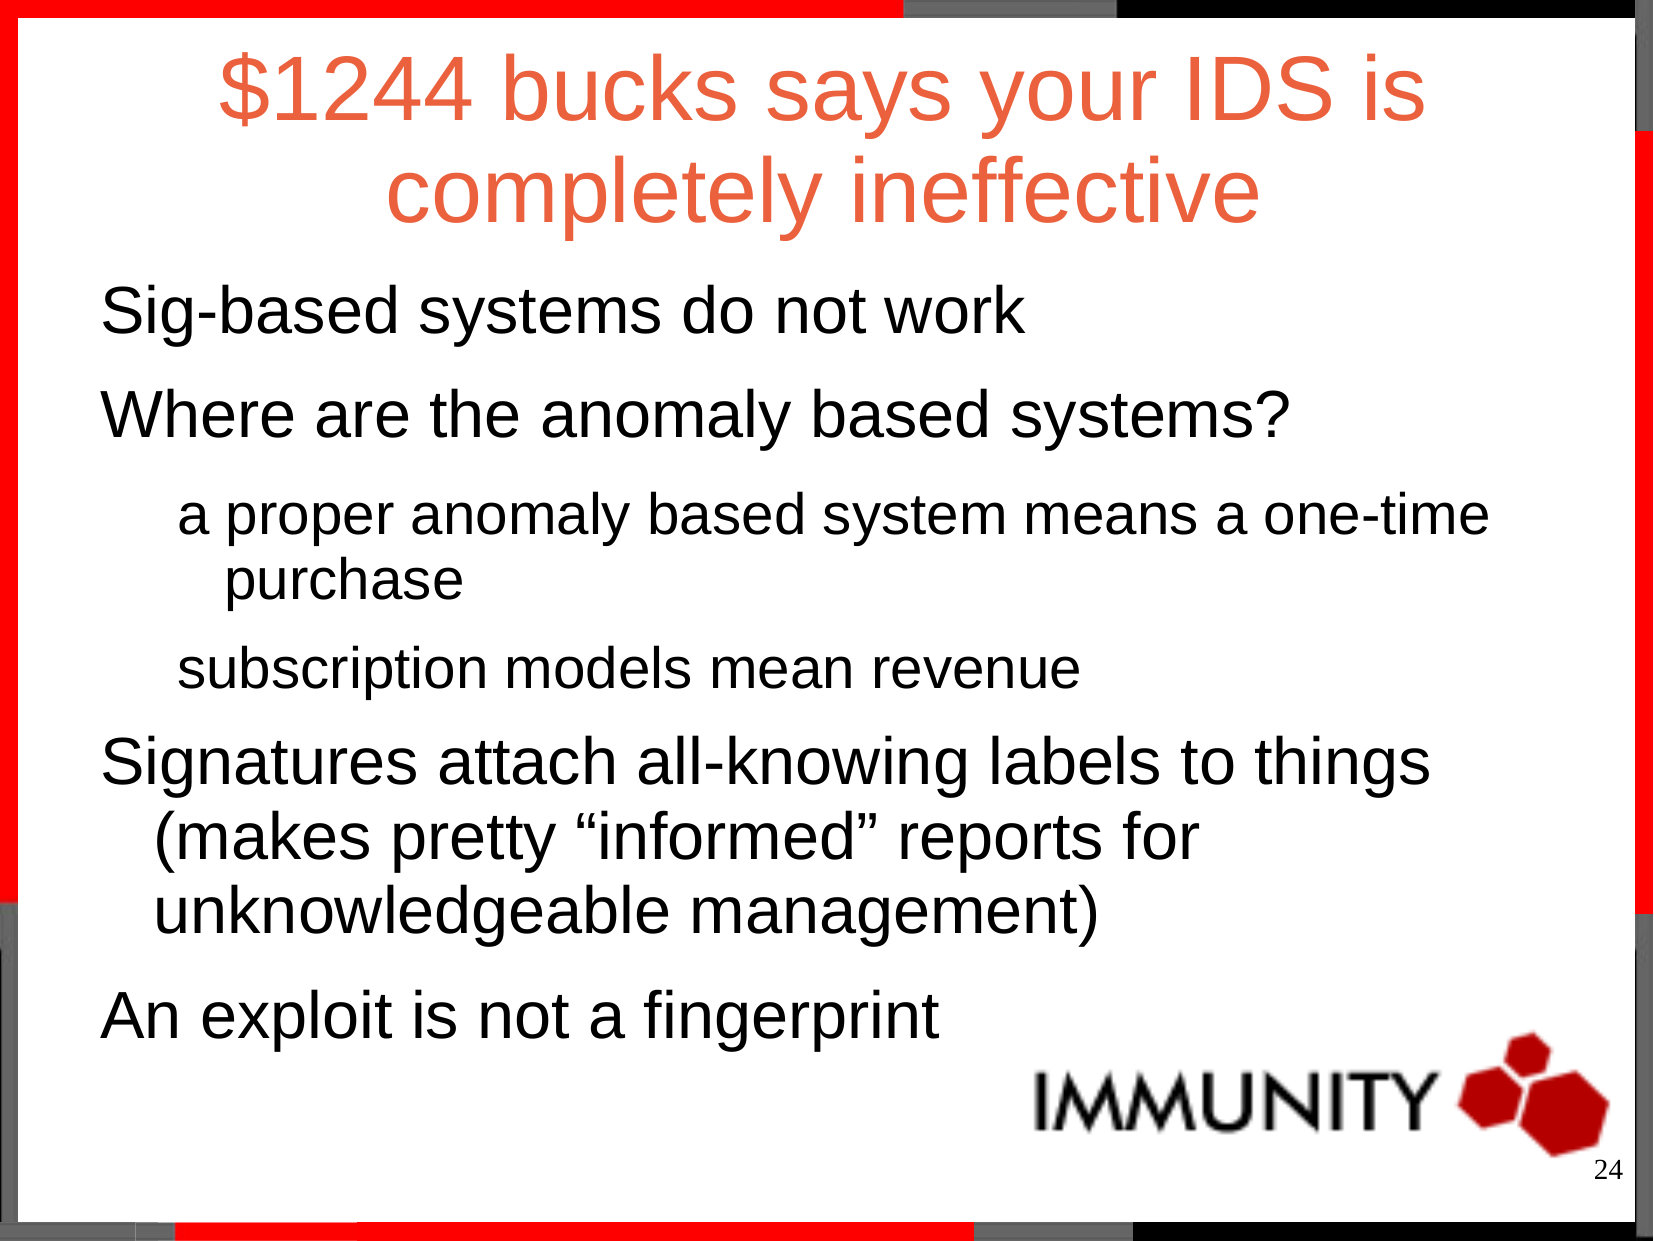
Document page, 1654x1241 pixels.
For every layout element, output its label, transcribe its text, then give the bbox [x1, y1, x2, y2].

list Sig-based systems do not work Where are the anomaly based systems? a proper anomaly based system means a one-time purchase subscription models mean revenue Signatures attach all-knowing labels to things (makes pretty “informed” reports for unknowledgeable management) An exploit is not a fingerprint [82, 273, 1571, 1190]
title $1244 bucks says your IDS is completely ineffective [81, 37, 1569, 243]
picture [0, 0, 1653, 1241]
